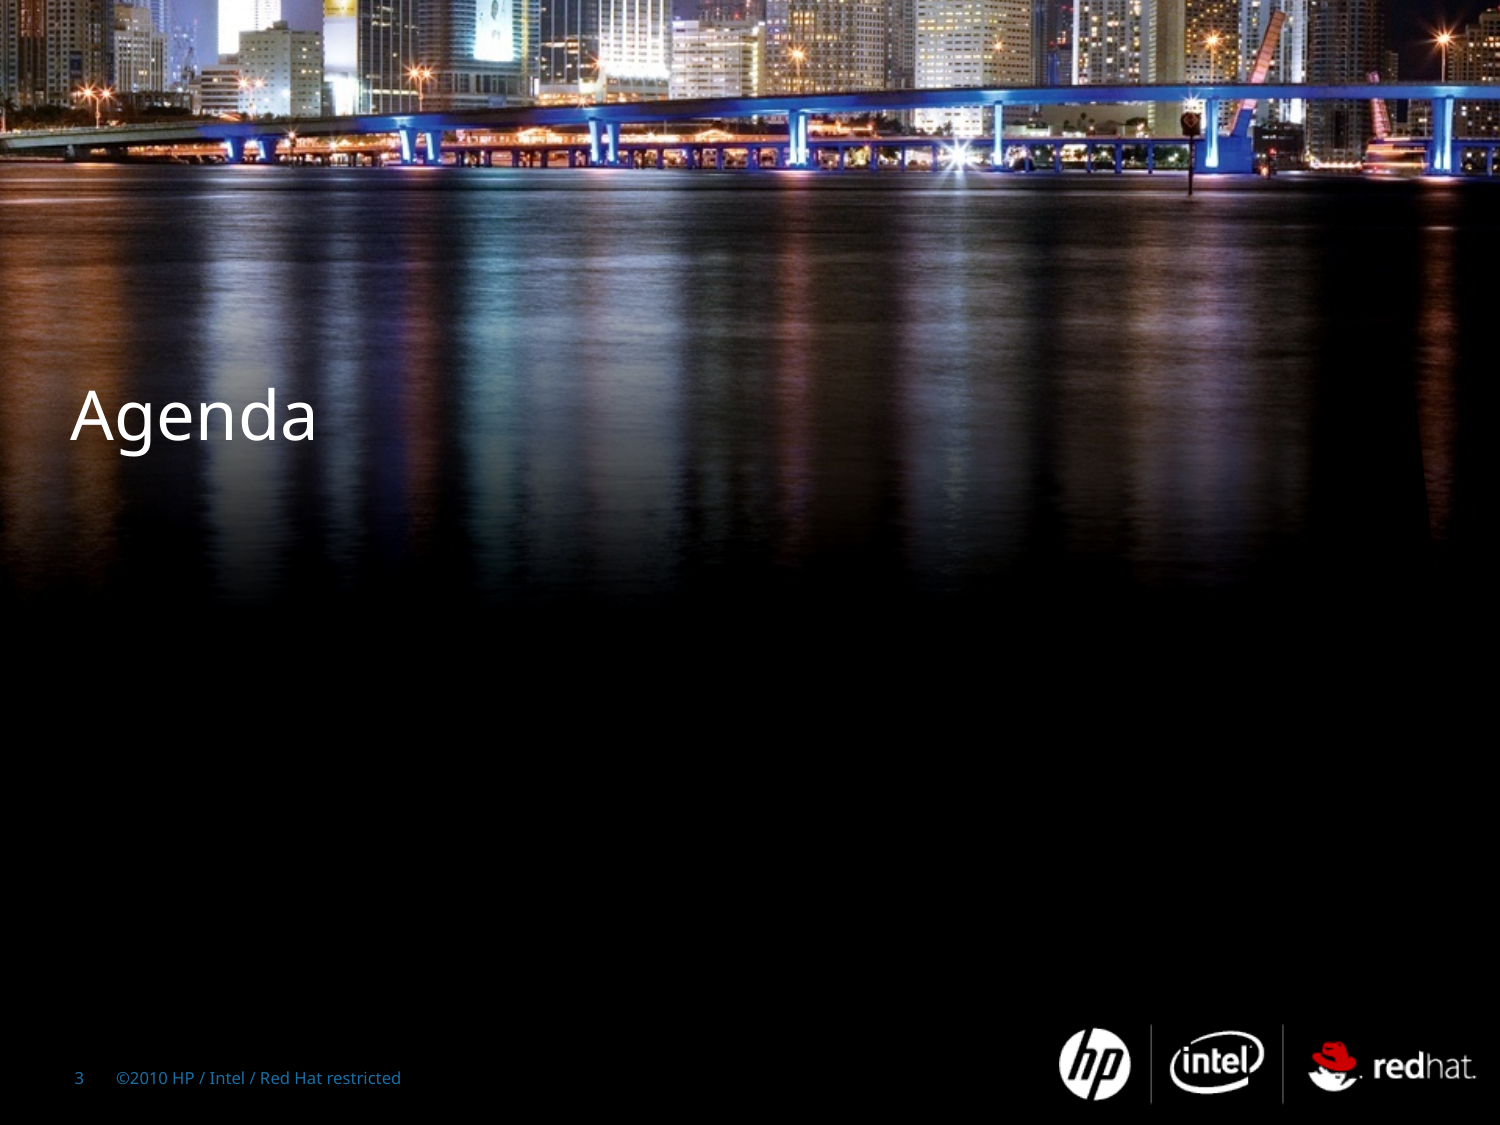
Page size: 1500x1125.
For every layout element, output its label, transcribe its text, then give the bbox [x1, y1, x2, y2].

picture [0, 0, 1500, 1125]
title Agenda [55, 364, 1093, 857]
